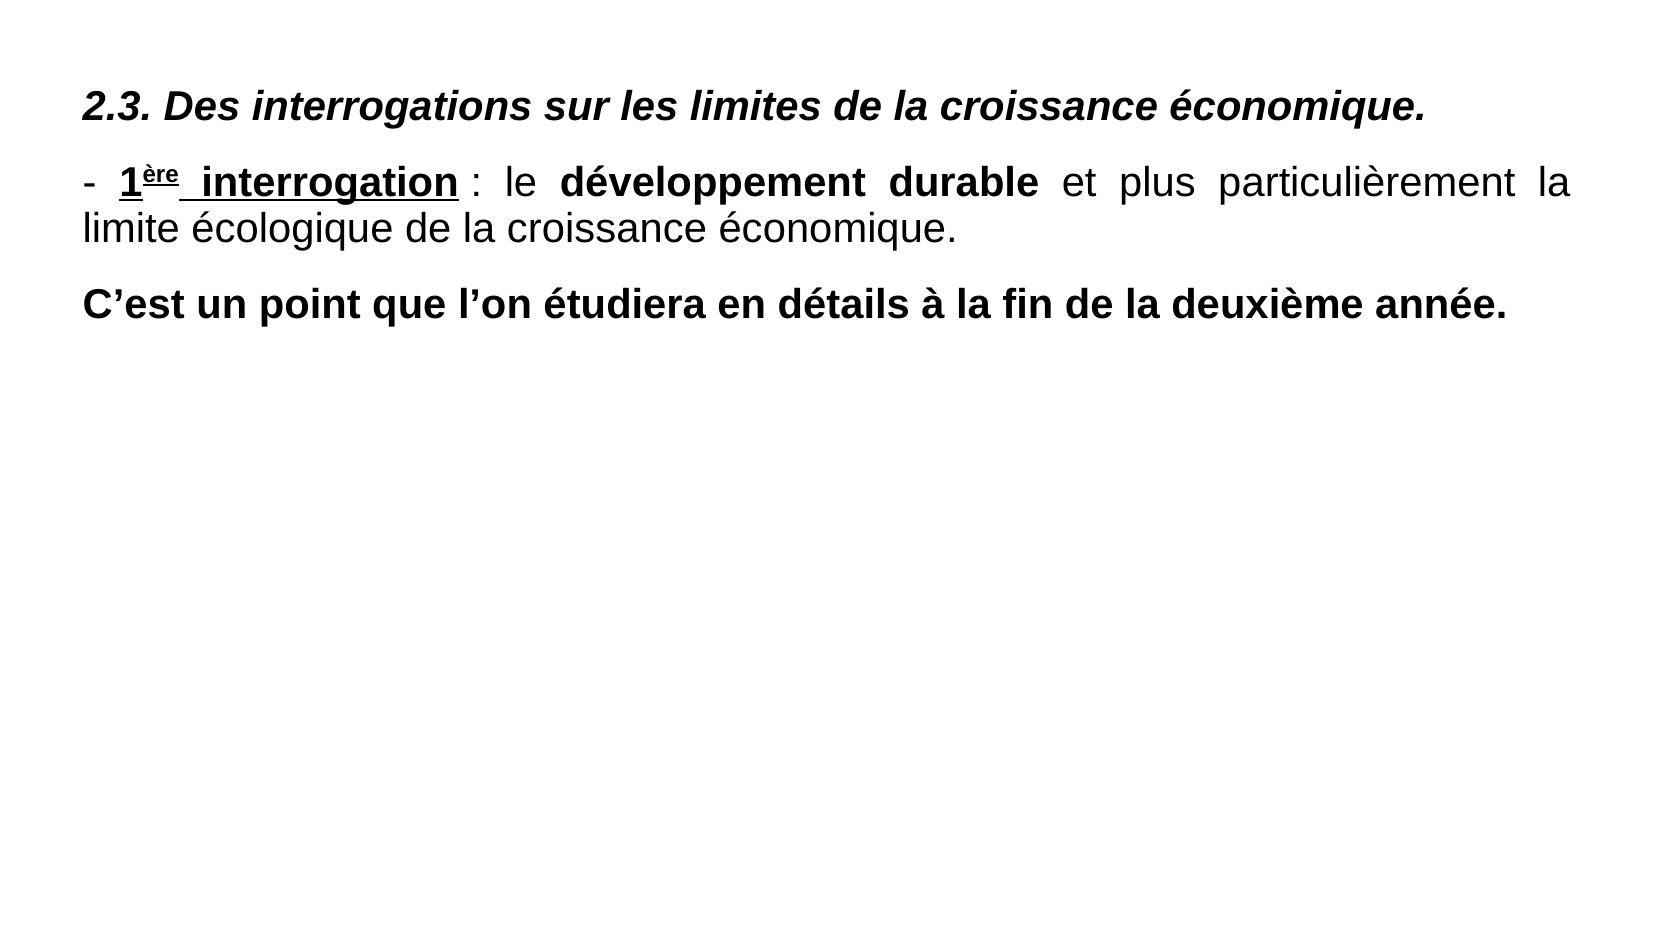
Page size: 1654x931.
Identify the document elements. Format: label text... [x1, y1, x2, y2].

list 2.3. Des interrogations sur les limites de la croissance économique. - 1ère interrogation : le développement durable et plus particulièrement la limite écologique de la croissance économique. C’est un point que l’on étudiera en détails à la fin de la deuxième année. [82, 82, 1571, 851]
